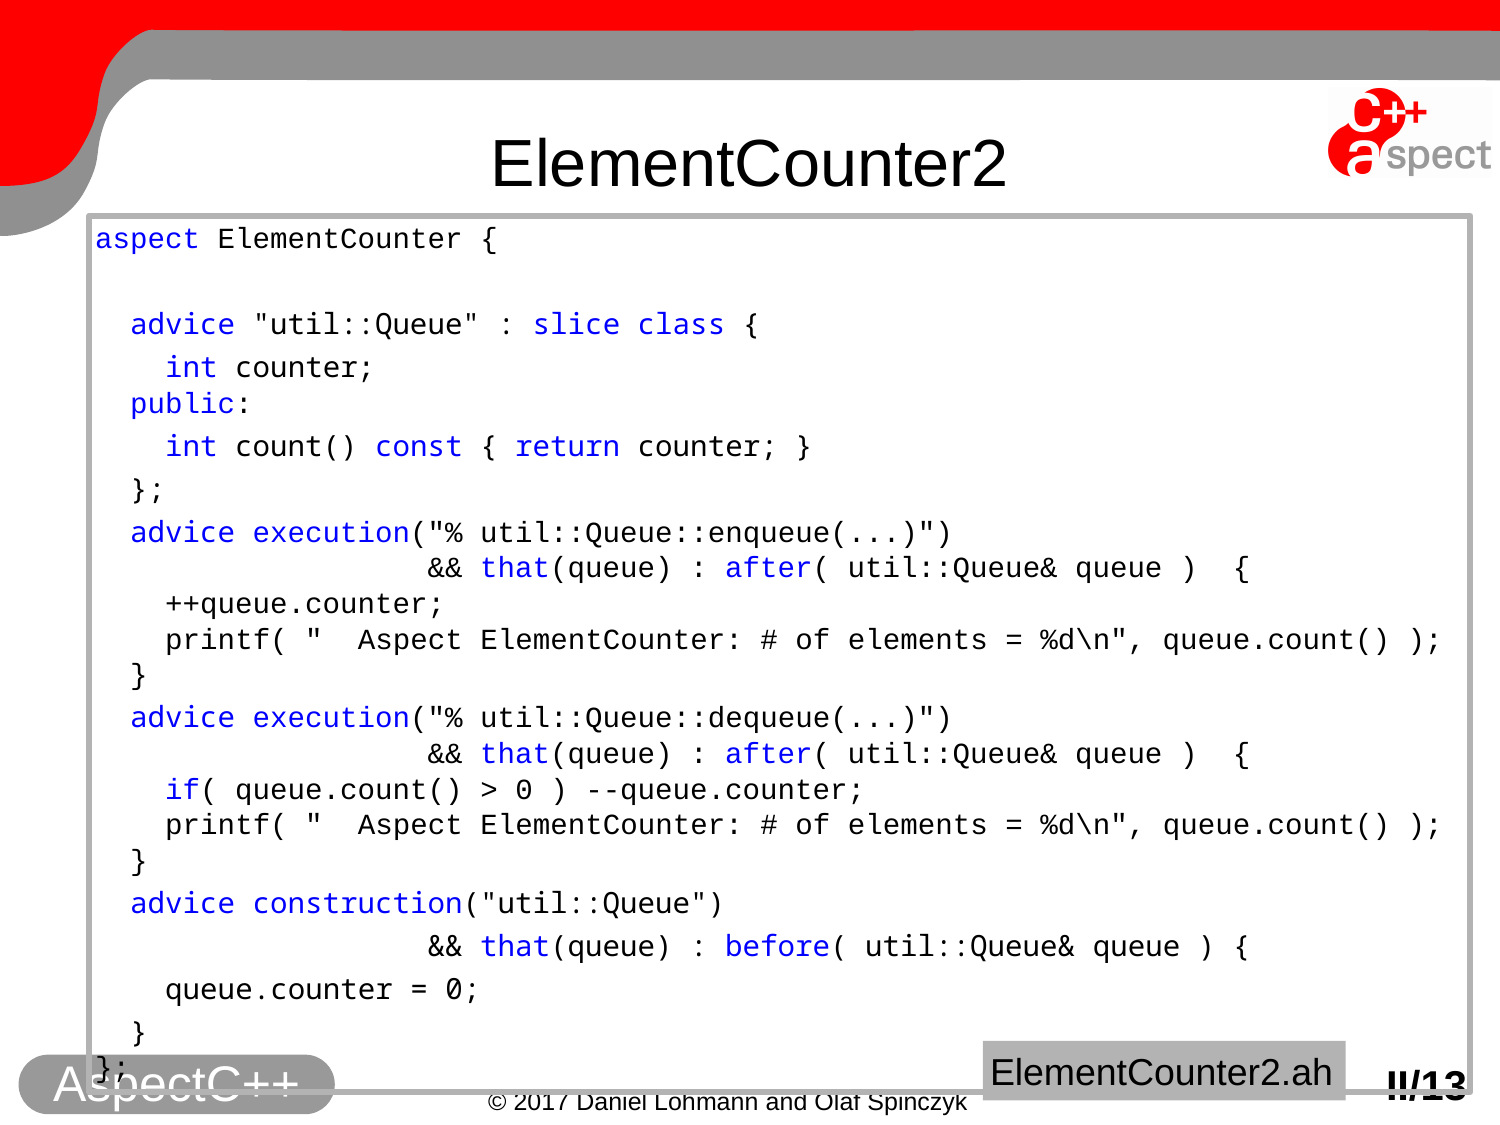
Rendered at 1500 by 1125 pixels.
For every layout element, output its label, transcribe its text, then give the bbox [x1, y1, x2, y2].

title ElementCounter2 [112, 98, 1388, 213]
text_box ElementCounter2.ah [982, 1040, 1346, 1098]
text_box aspect ElementCounter { advice "util::Queue" : slice class { int counter; public: int count() const { return counter; } }; advice execution("% util::Queue::enqueue(...)") && that(queue) : after( util::Queue& queue ) { ++queue.counter; printf( " Aspect ElementCounter: # of elements = %d\n", queue.count() ); } advice execution("% util::Queue::dequeue(...)") && that(queue) : after( util::Queue& queue ) { if( queue.count() > 0 ) --queue.counter; printf( " Aspect ElementCounter: # of elements = %d\n", queue.count() ); } advice construction("util::Queue") && that(queue) : before( util::Queue& queue ) { queue.counter = 0; } }; [89, 215, 1471, 1041]
